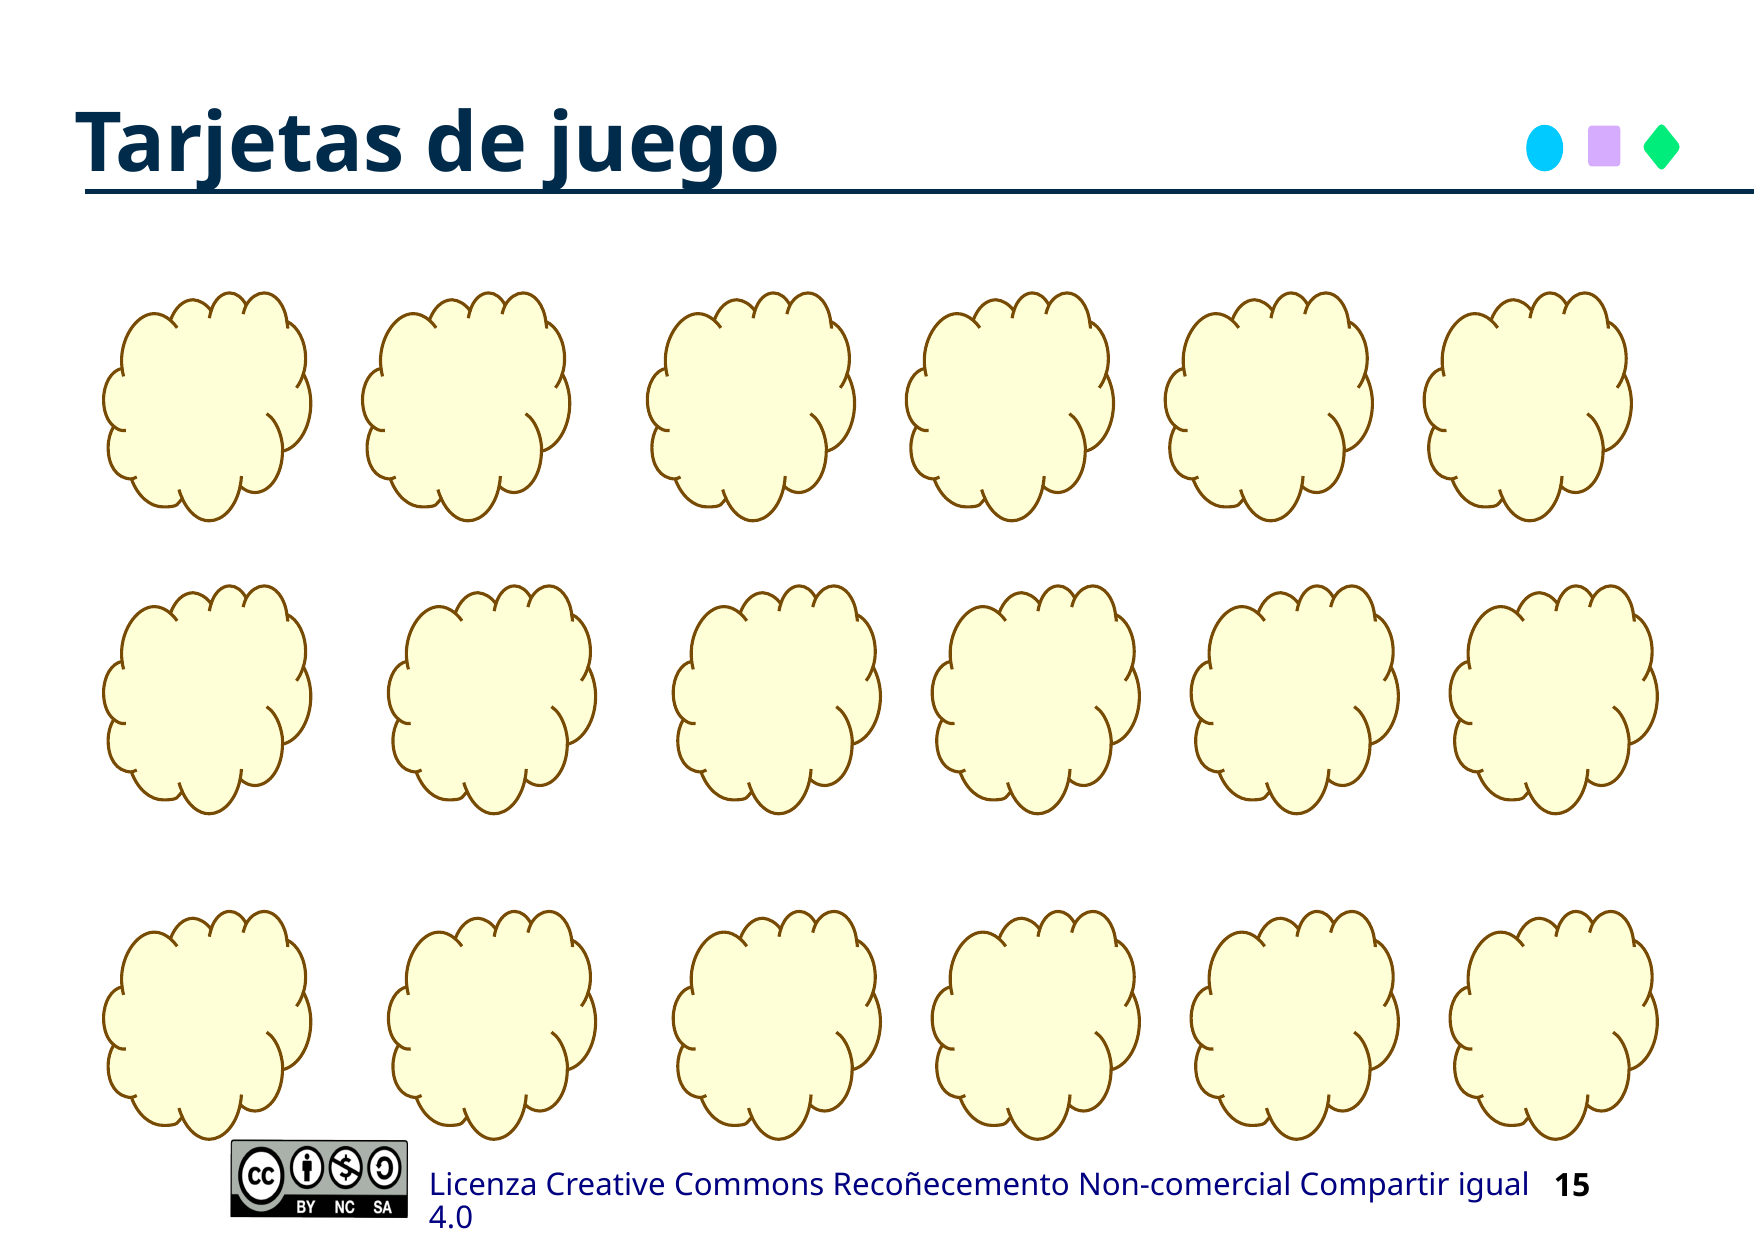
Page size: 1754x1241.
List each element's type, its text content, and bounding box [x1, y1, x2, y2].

text_box [1191, 911, 1399, 1129]
text_box [1450, 911, 1658, 1138]
text_box [673, 585, 881, 814]
text_box [362, 292, 570, 521]
text_box [906, 292, 1114, 521]
text_box [1191, 585, 1399, 814]
text_box [647, 292, 855, 521]
text_box [932, 585, 1140, 814]
picture [230, 1139, 408, 1218]
text_box [388, 585, 596, 814]
text_box [1165, 292, 1373, 521]
text_box Licenza Creative Commons Recoñecemento Non-comercial Compartir igual 4.0 [414, 1129, 1565, 1237]
text_box [103, 292, 311, 521]
text_box [103, 585, 311, 814]
text_box [673, 911, 881, 1129]
text_box [932, 911, 1140, 1129]
title Tarjetas de juego [74, 32, 1404, 196]
text_box [1450, 585, 1658, 814]
text_box [388, 911, 596, 1129]
text_box [1424, 292, 1632, 521]
text_box [103, 911, 311, 1140]
